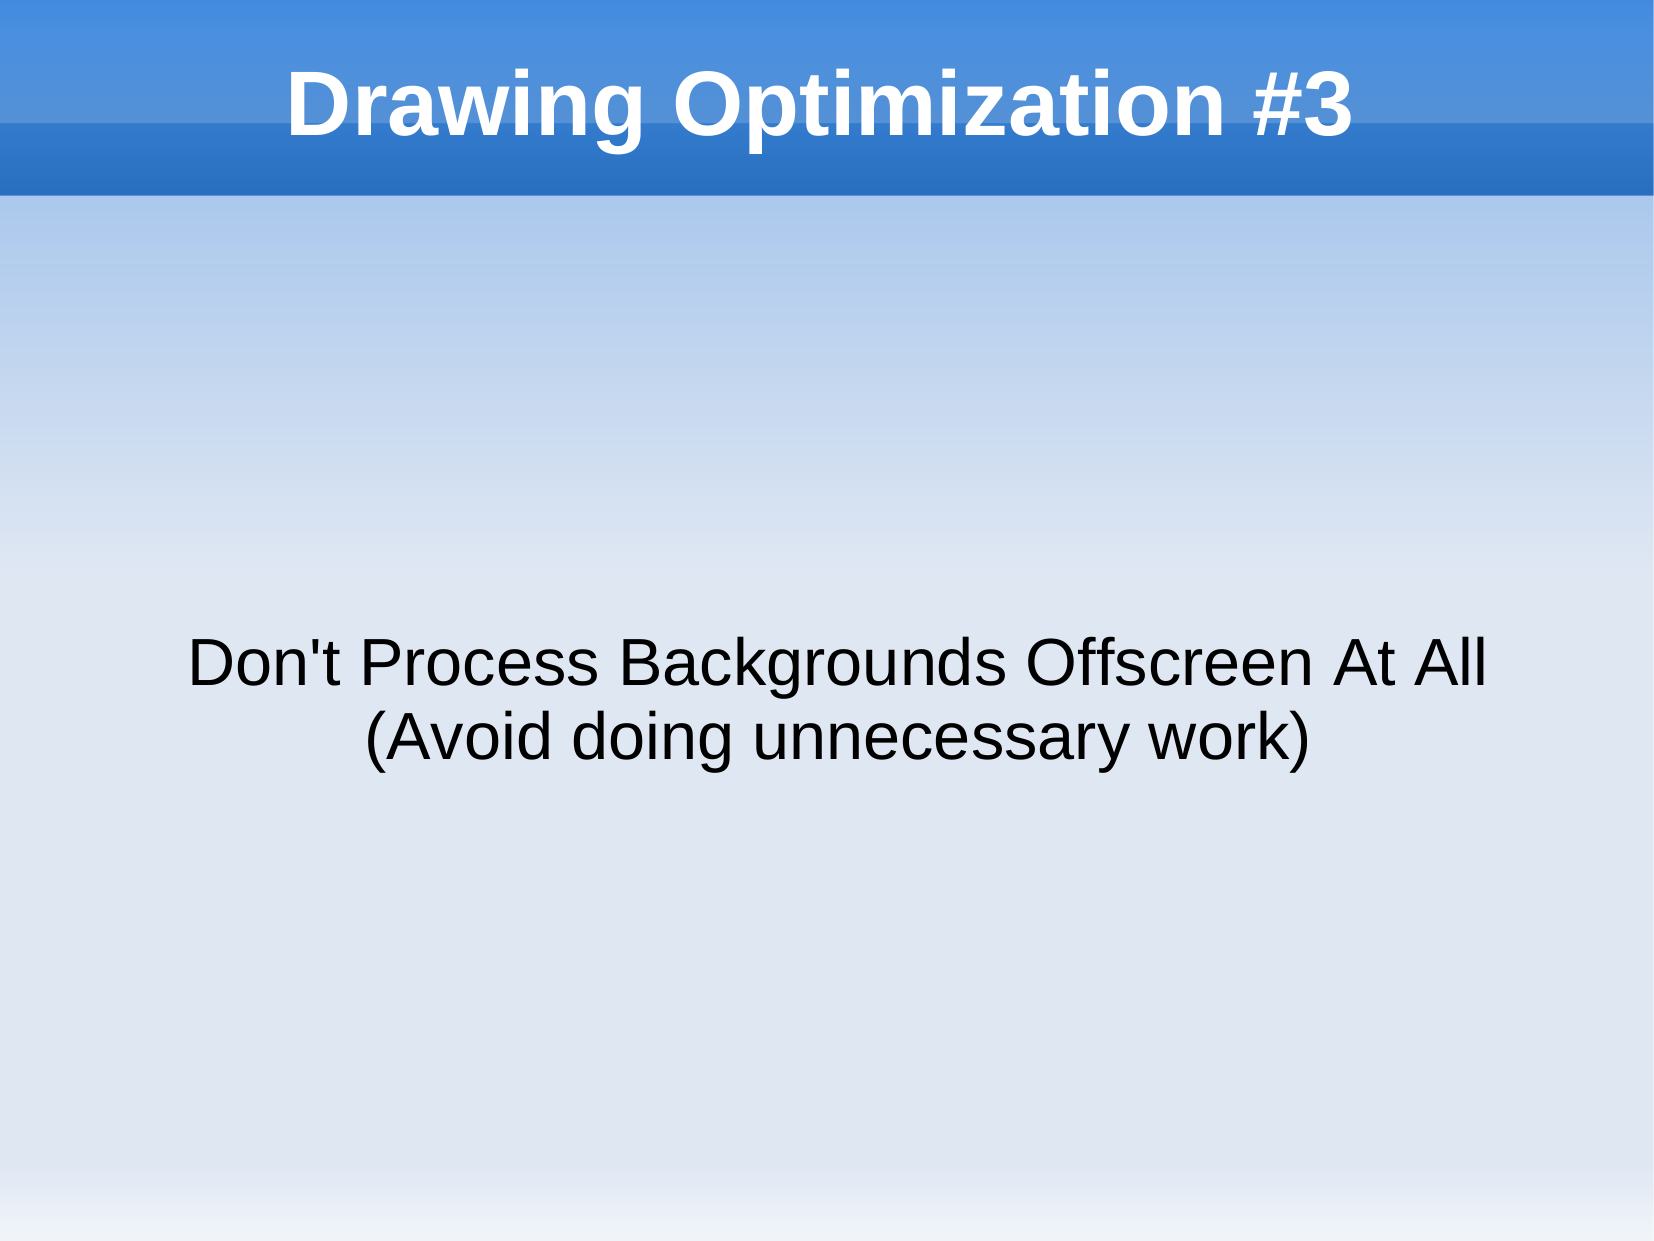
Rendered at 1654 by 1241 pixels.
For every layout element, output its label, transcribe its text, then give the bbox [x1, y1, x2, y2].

title Drawing Optimization #3 [76, 0, 1565, 208]
subtitle Don't Process Backgrounds Offscreen At All (Avoid doing unnecessary work) [82, 290, 1571, 1109]
picture [0, 0, 1654, 1241]
